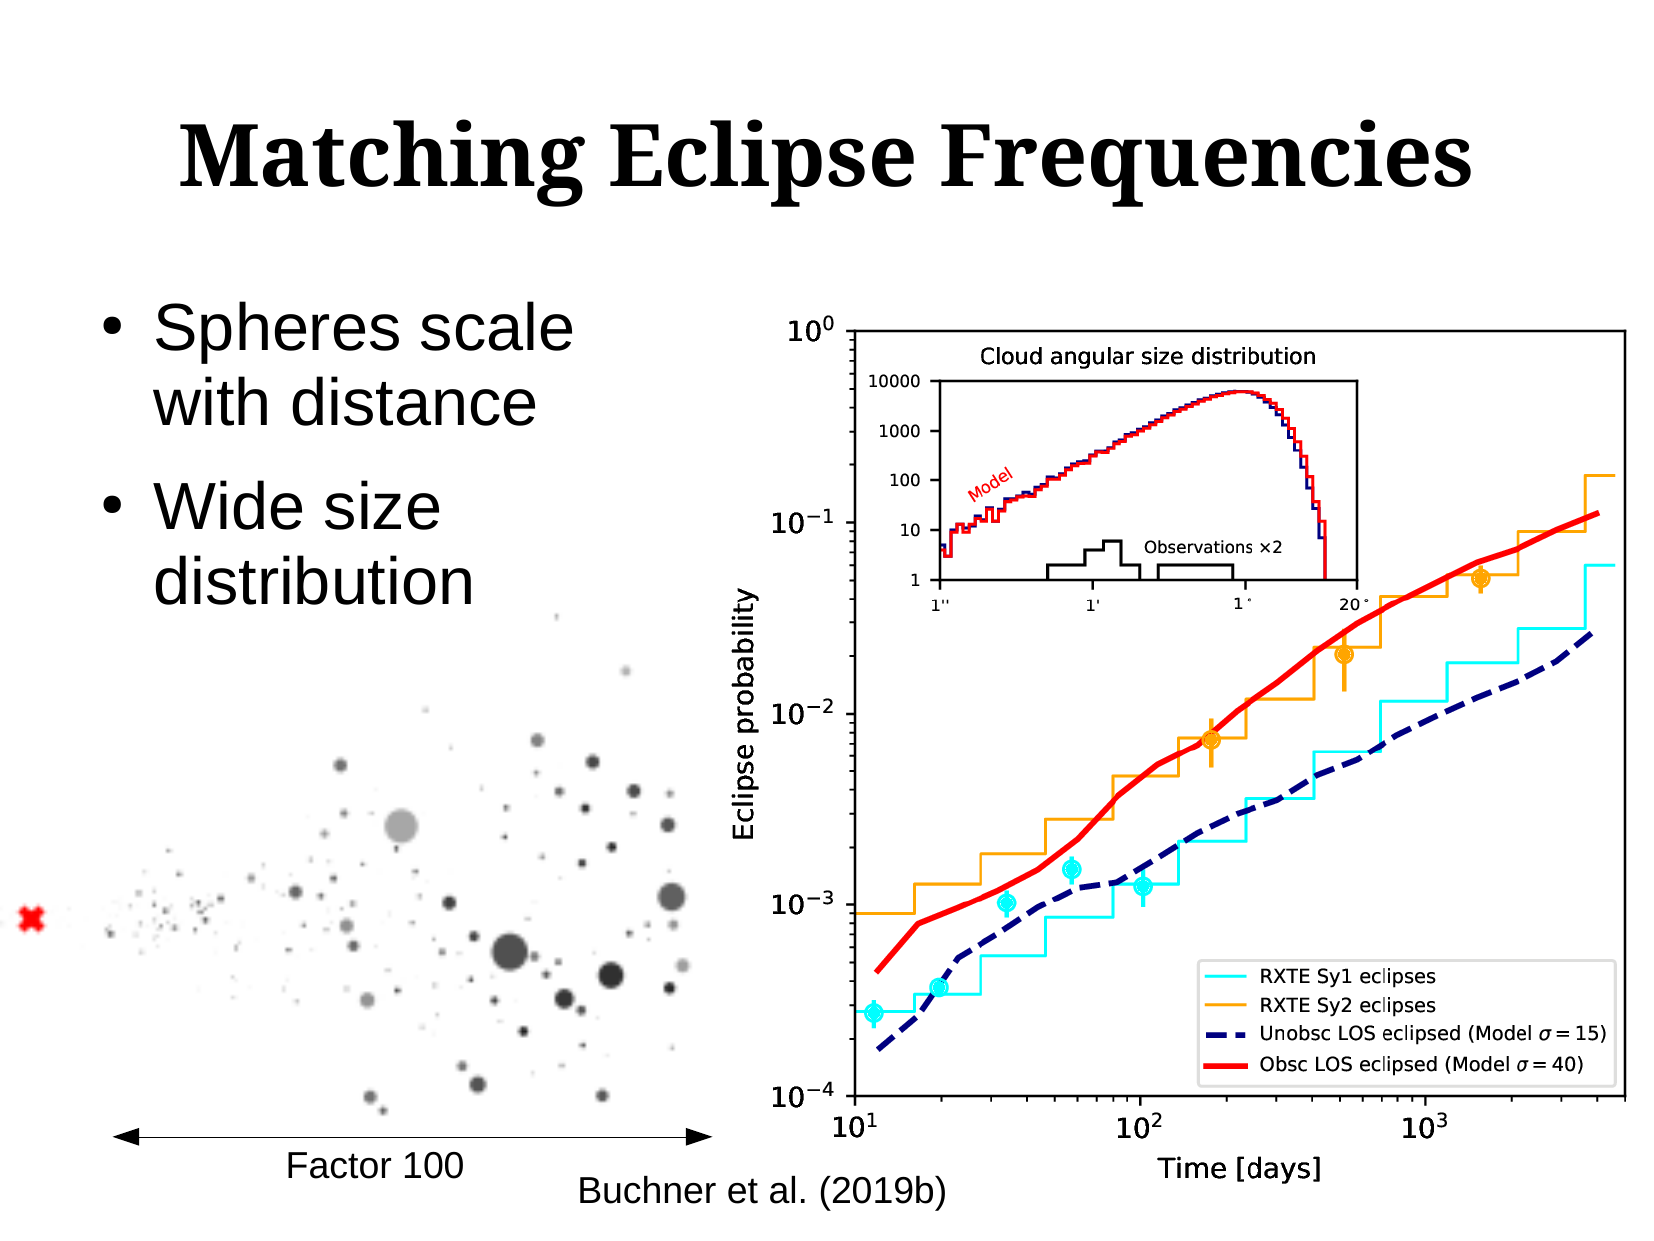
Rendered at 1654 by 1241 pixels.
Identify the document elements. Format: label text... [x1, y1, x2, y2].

text_box Buchner et al. (2019b) [562, 1162, 1088, 1220]
picture [0, 299, 1654, 1238]
list Spheres scale with distance Wide size distribution [82, 290, 638, 1010]
title Matching Eclipse Frequencies [82, 49, 1571, 257]
text_box Factor 100 [187, 1138, 563, 1195]
